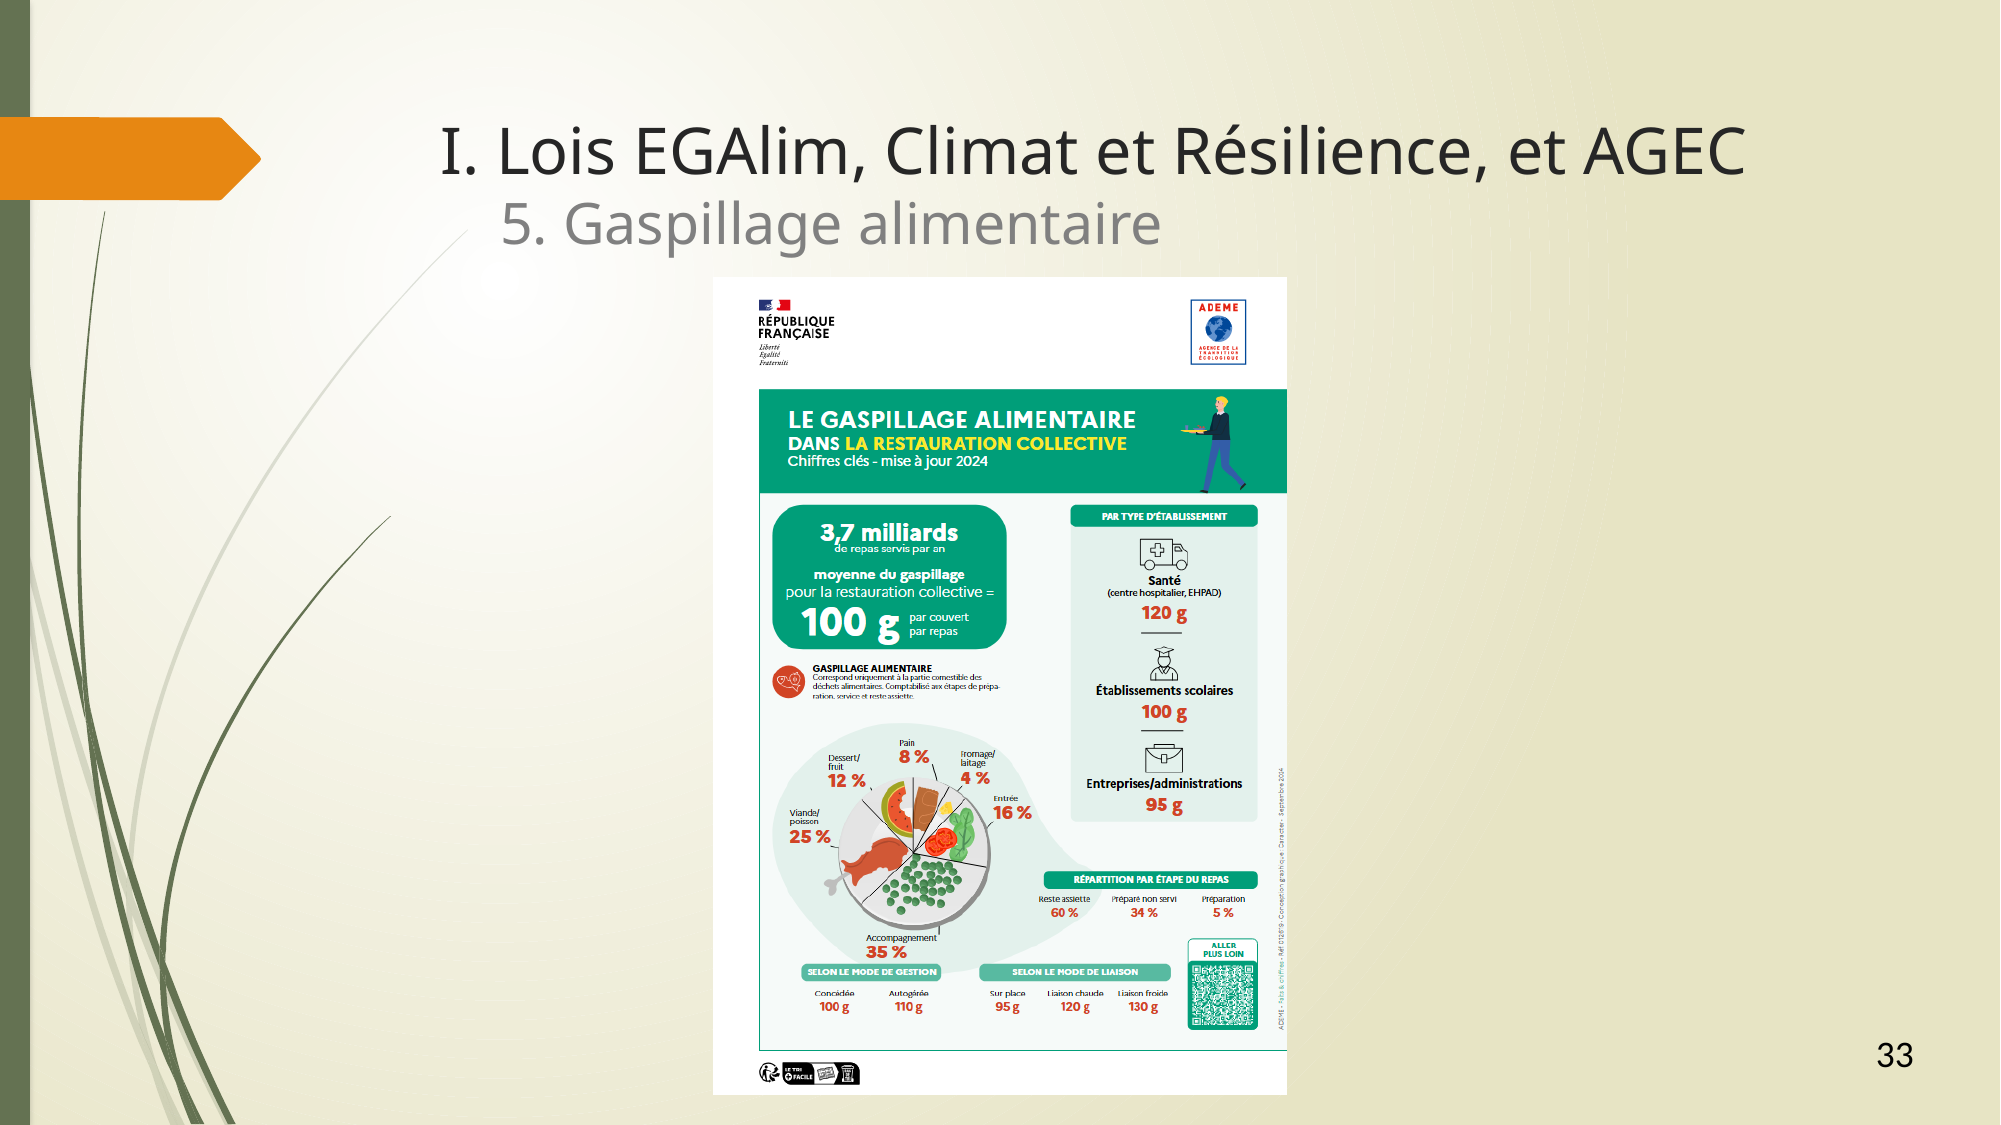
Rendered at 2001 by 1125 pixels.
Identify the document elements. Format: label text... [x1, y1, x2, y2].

picture [713, 277, 1287, 1095]
title I. Lois EGAlim, Climat et Résilience, et AGEC 5. Gaspillage alimentaire [425, 102, 1888, 313]
text_box <numéro> [1861, 1022, 1958, 1083]
